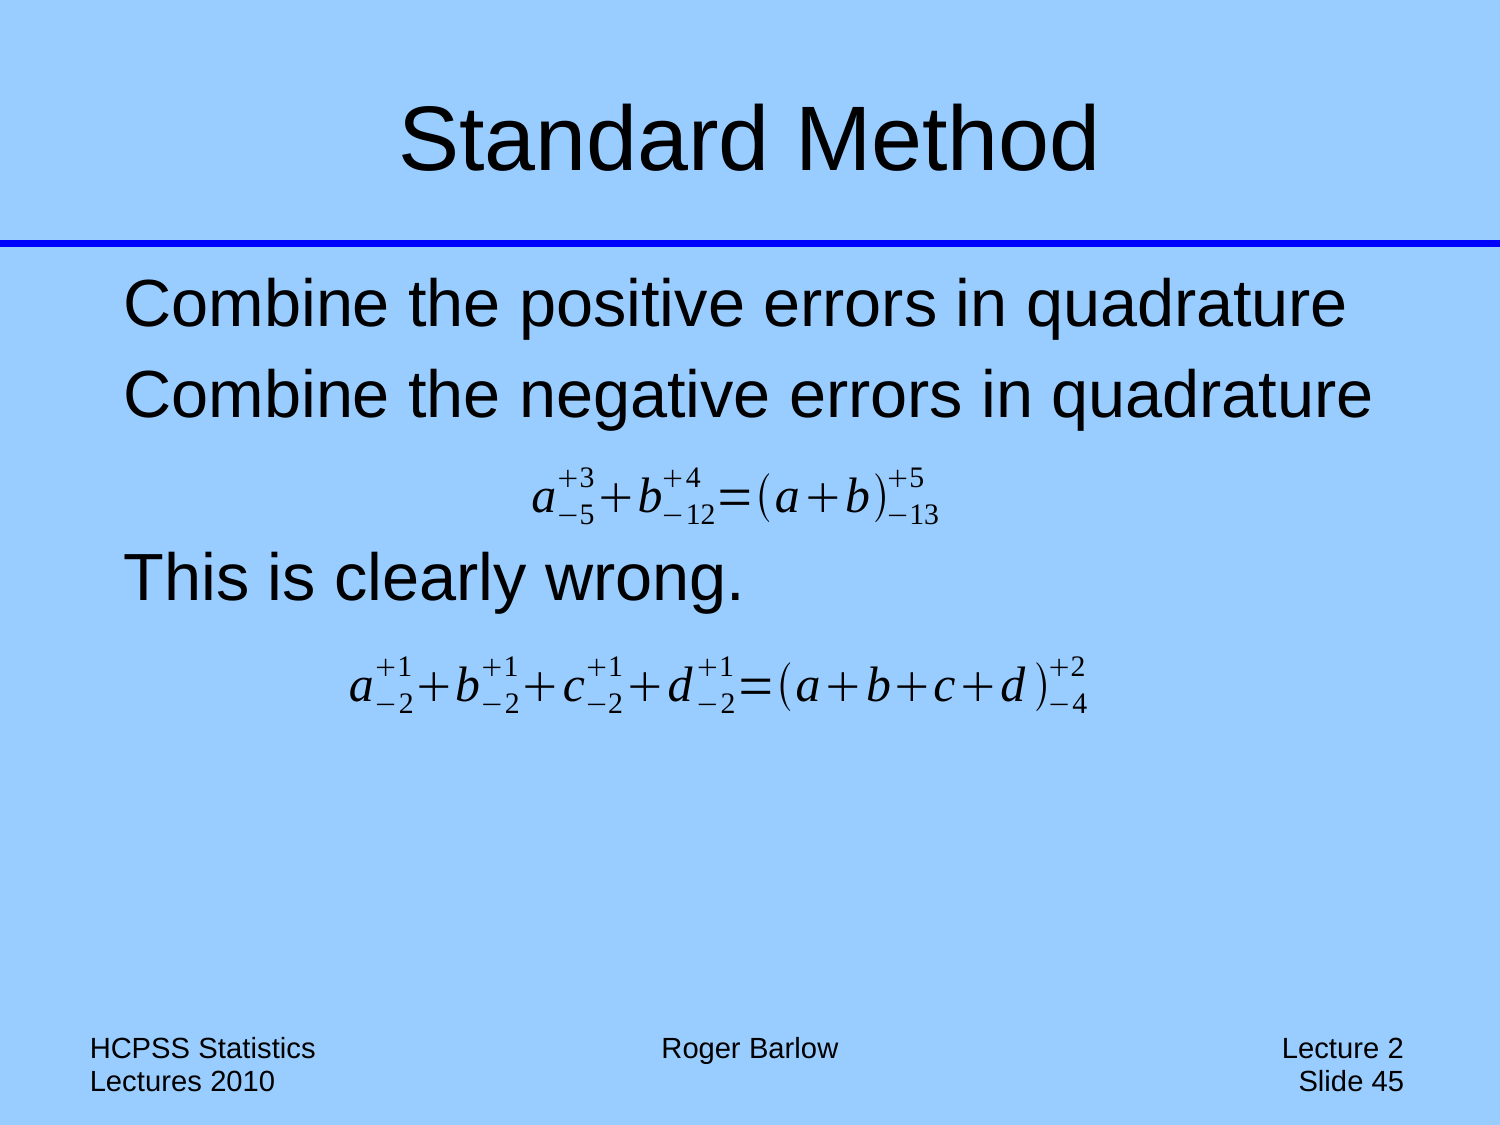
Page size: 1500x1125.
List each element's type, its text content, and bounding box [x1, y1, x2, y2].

chart [341, 649, 1093, 721]
title Standard Method [75, 52, 1426, 226]
chart [523, 460, 945, 532]
list Combine the positive errors in quadrature Combine the negative errors in quadrature This is clearly wrong. [67, 265, 1418, 994]
